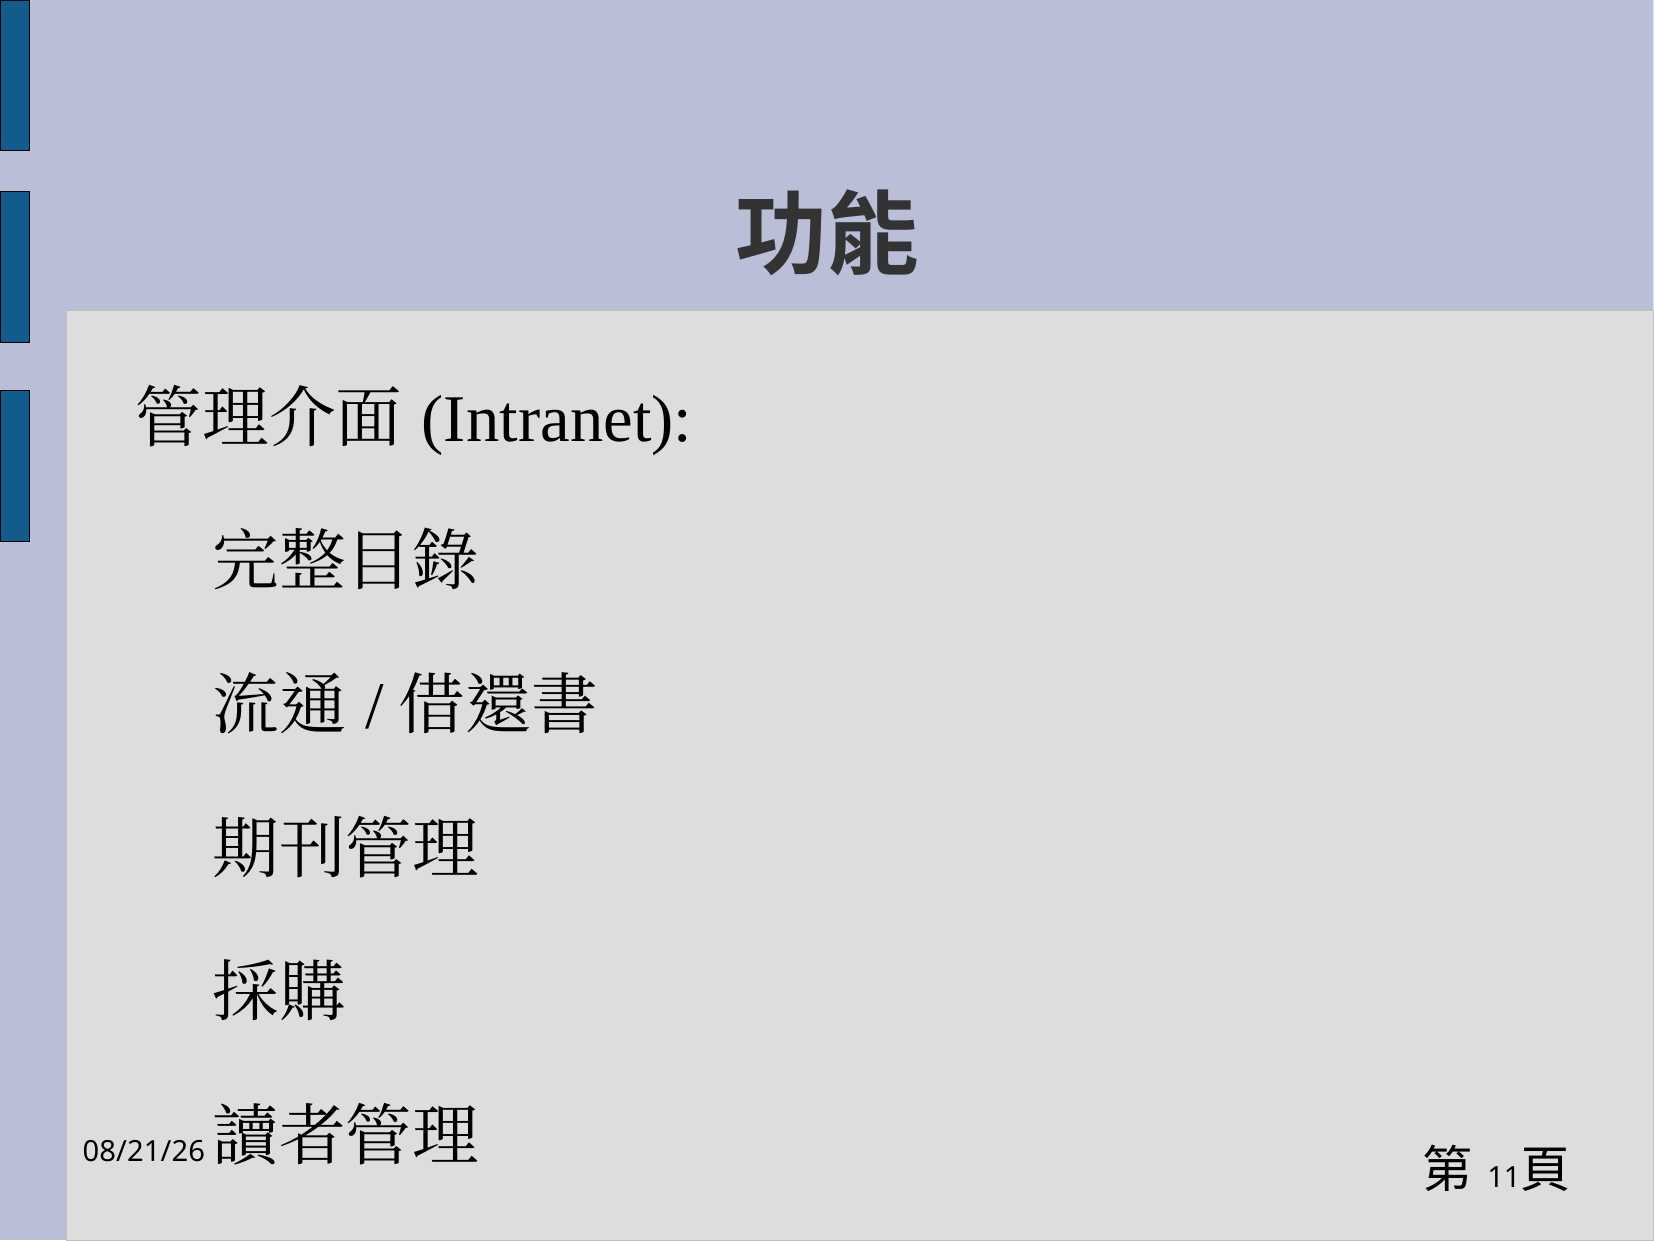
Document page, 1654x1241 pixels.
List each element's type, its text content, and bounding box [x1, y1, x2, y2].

title 功能 [121, 91, 1534, 299]
list 管理介面(Intranet): 完整目錄 流通/借還書 期刊管理 採購 讀者管理 分館/書庫管理 [118, 316, 1531, 1098]
